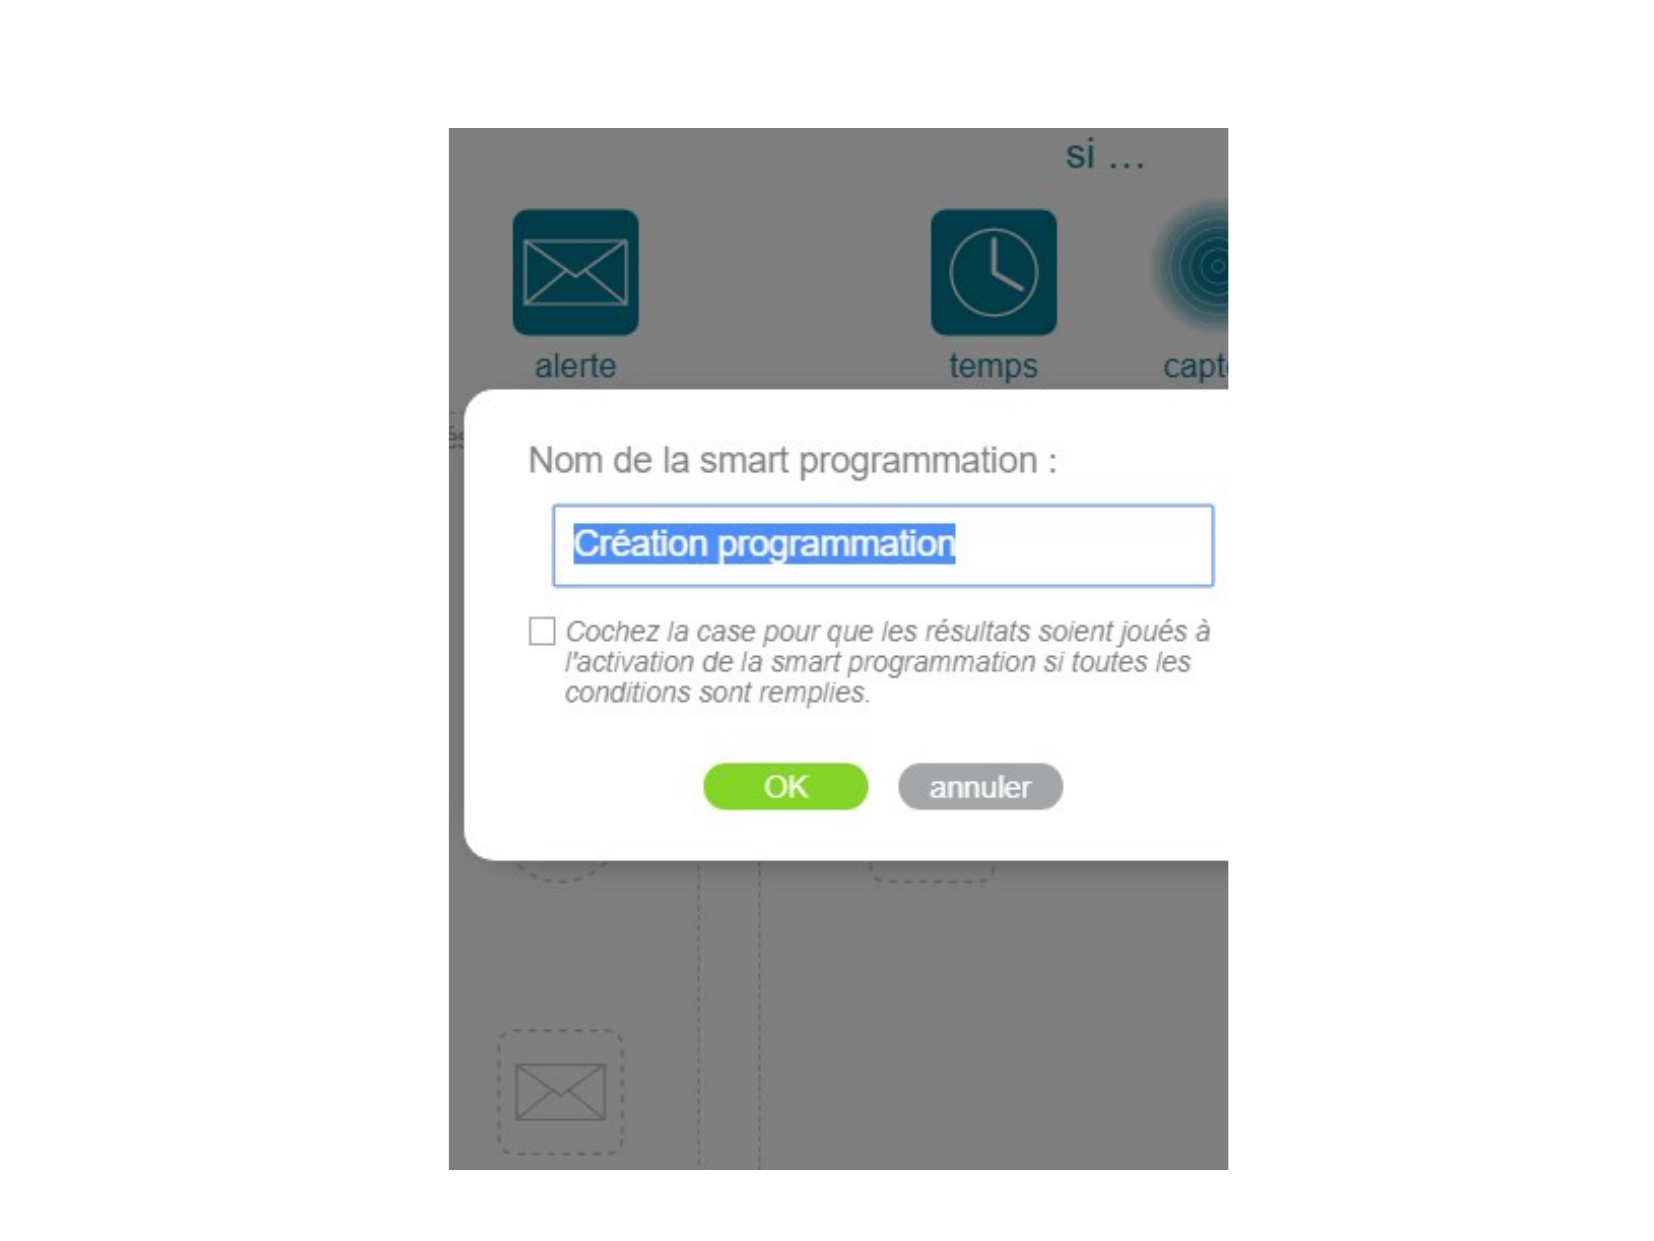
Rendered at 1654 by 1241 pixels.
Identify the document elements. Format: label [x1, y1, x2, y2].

picture [448, 128, 1229, 1170]
